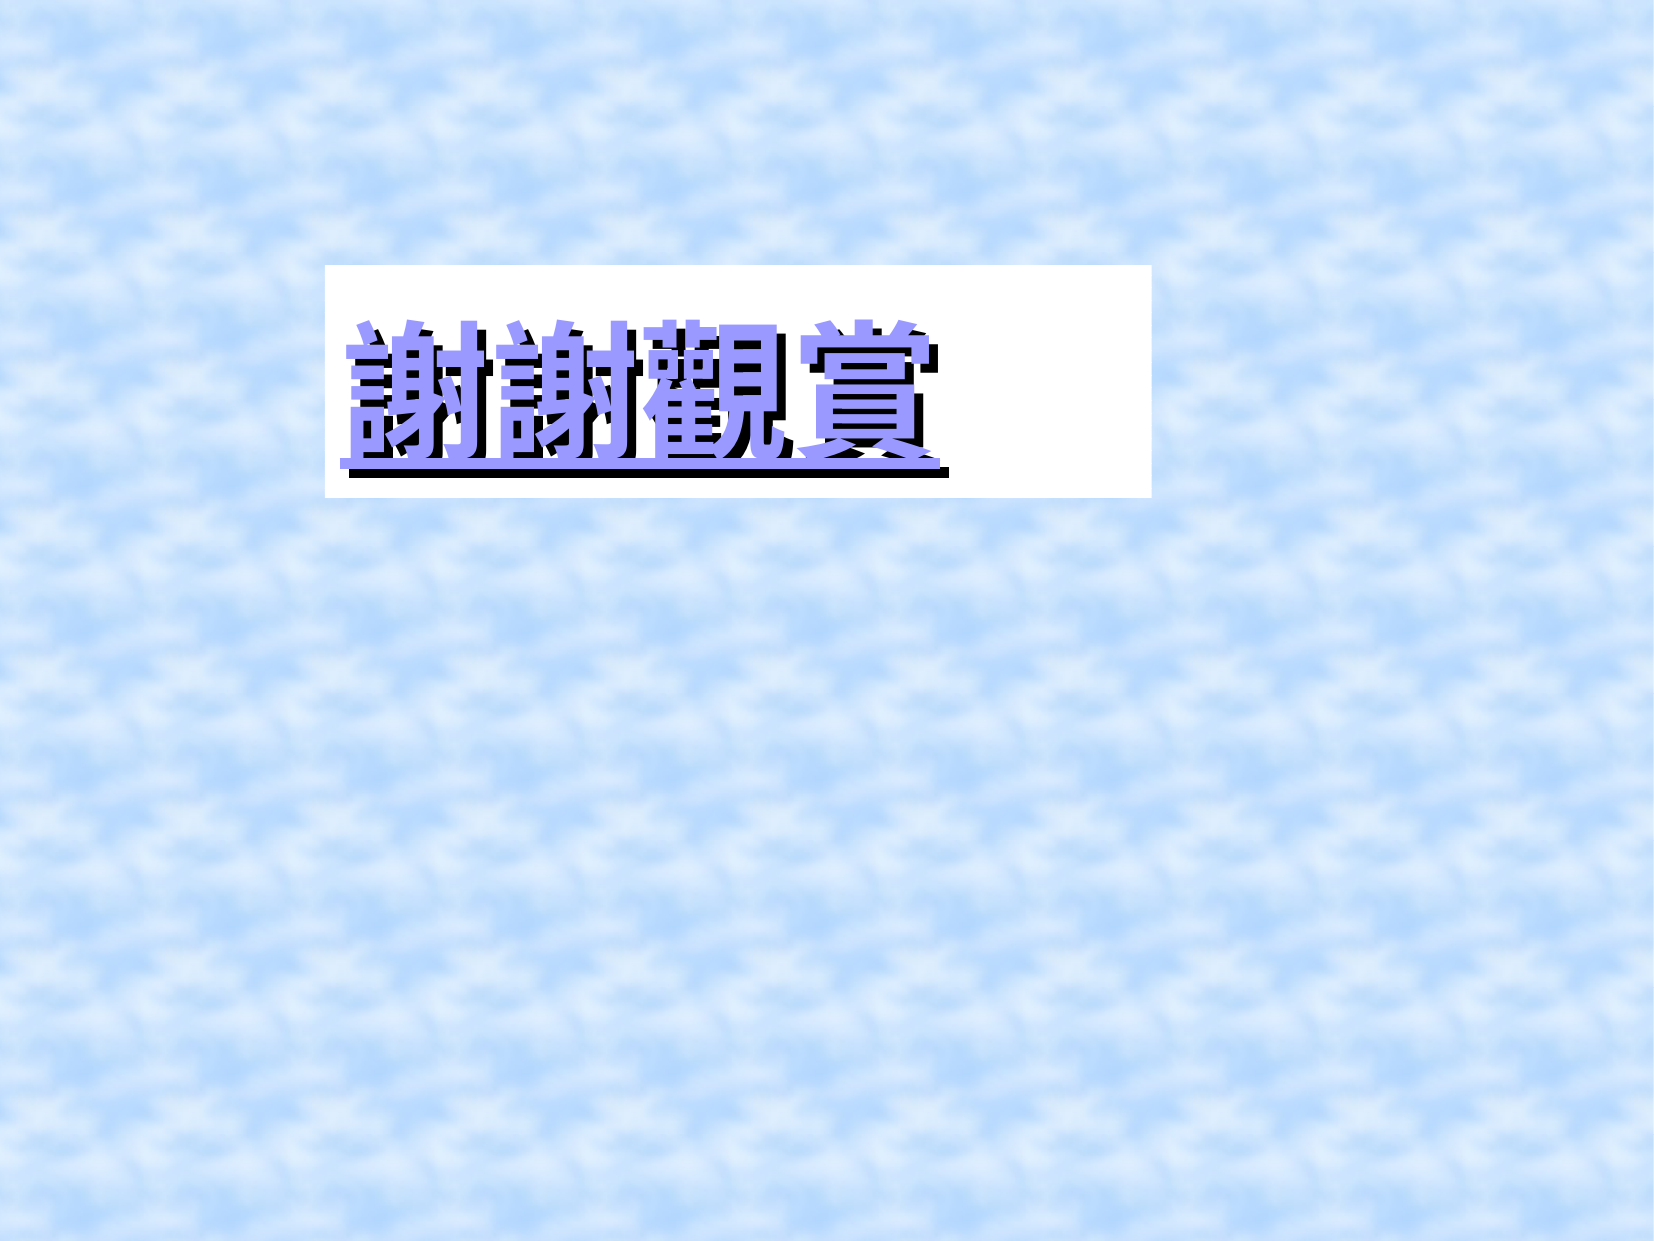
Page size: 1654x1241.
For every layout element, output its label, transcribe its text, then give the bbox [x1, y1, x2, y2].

picture [0, 0, 1654, 1241]
text_box 謝謝觀賞 [324, 265, 1152, 493]
